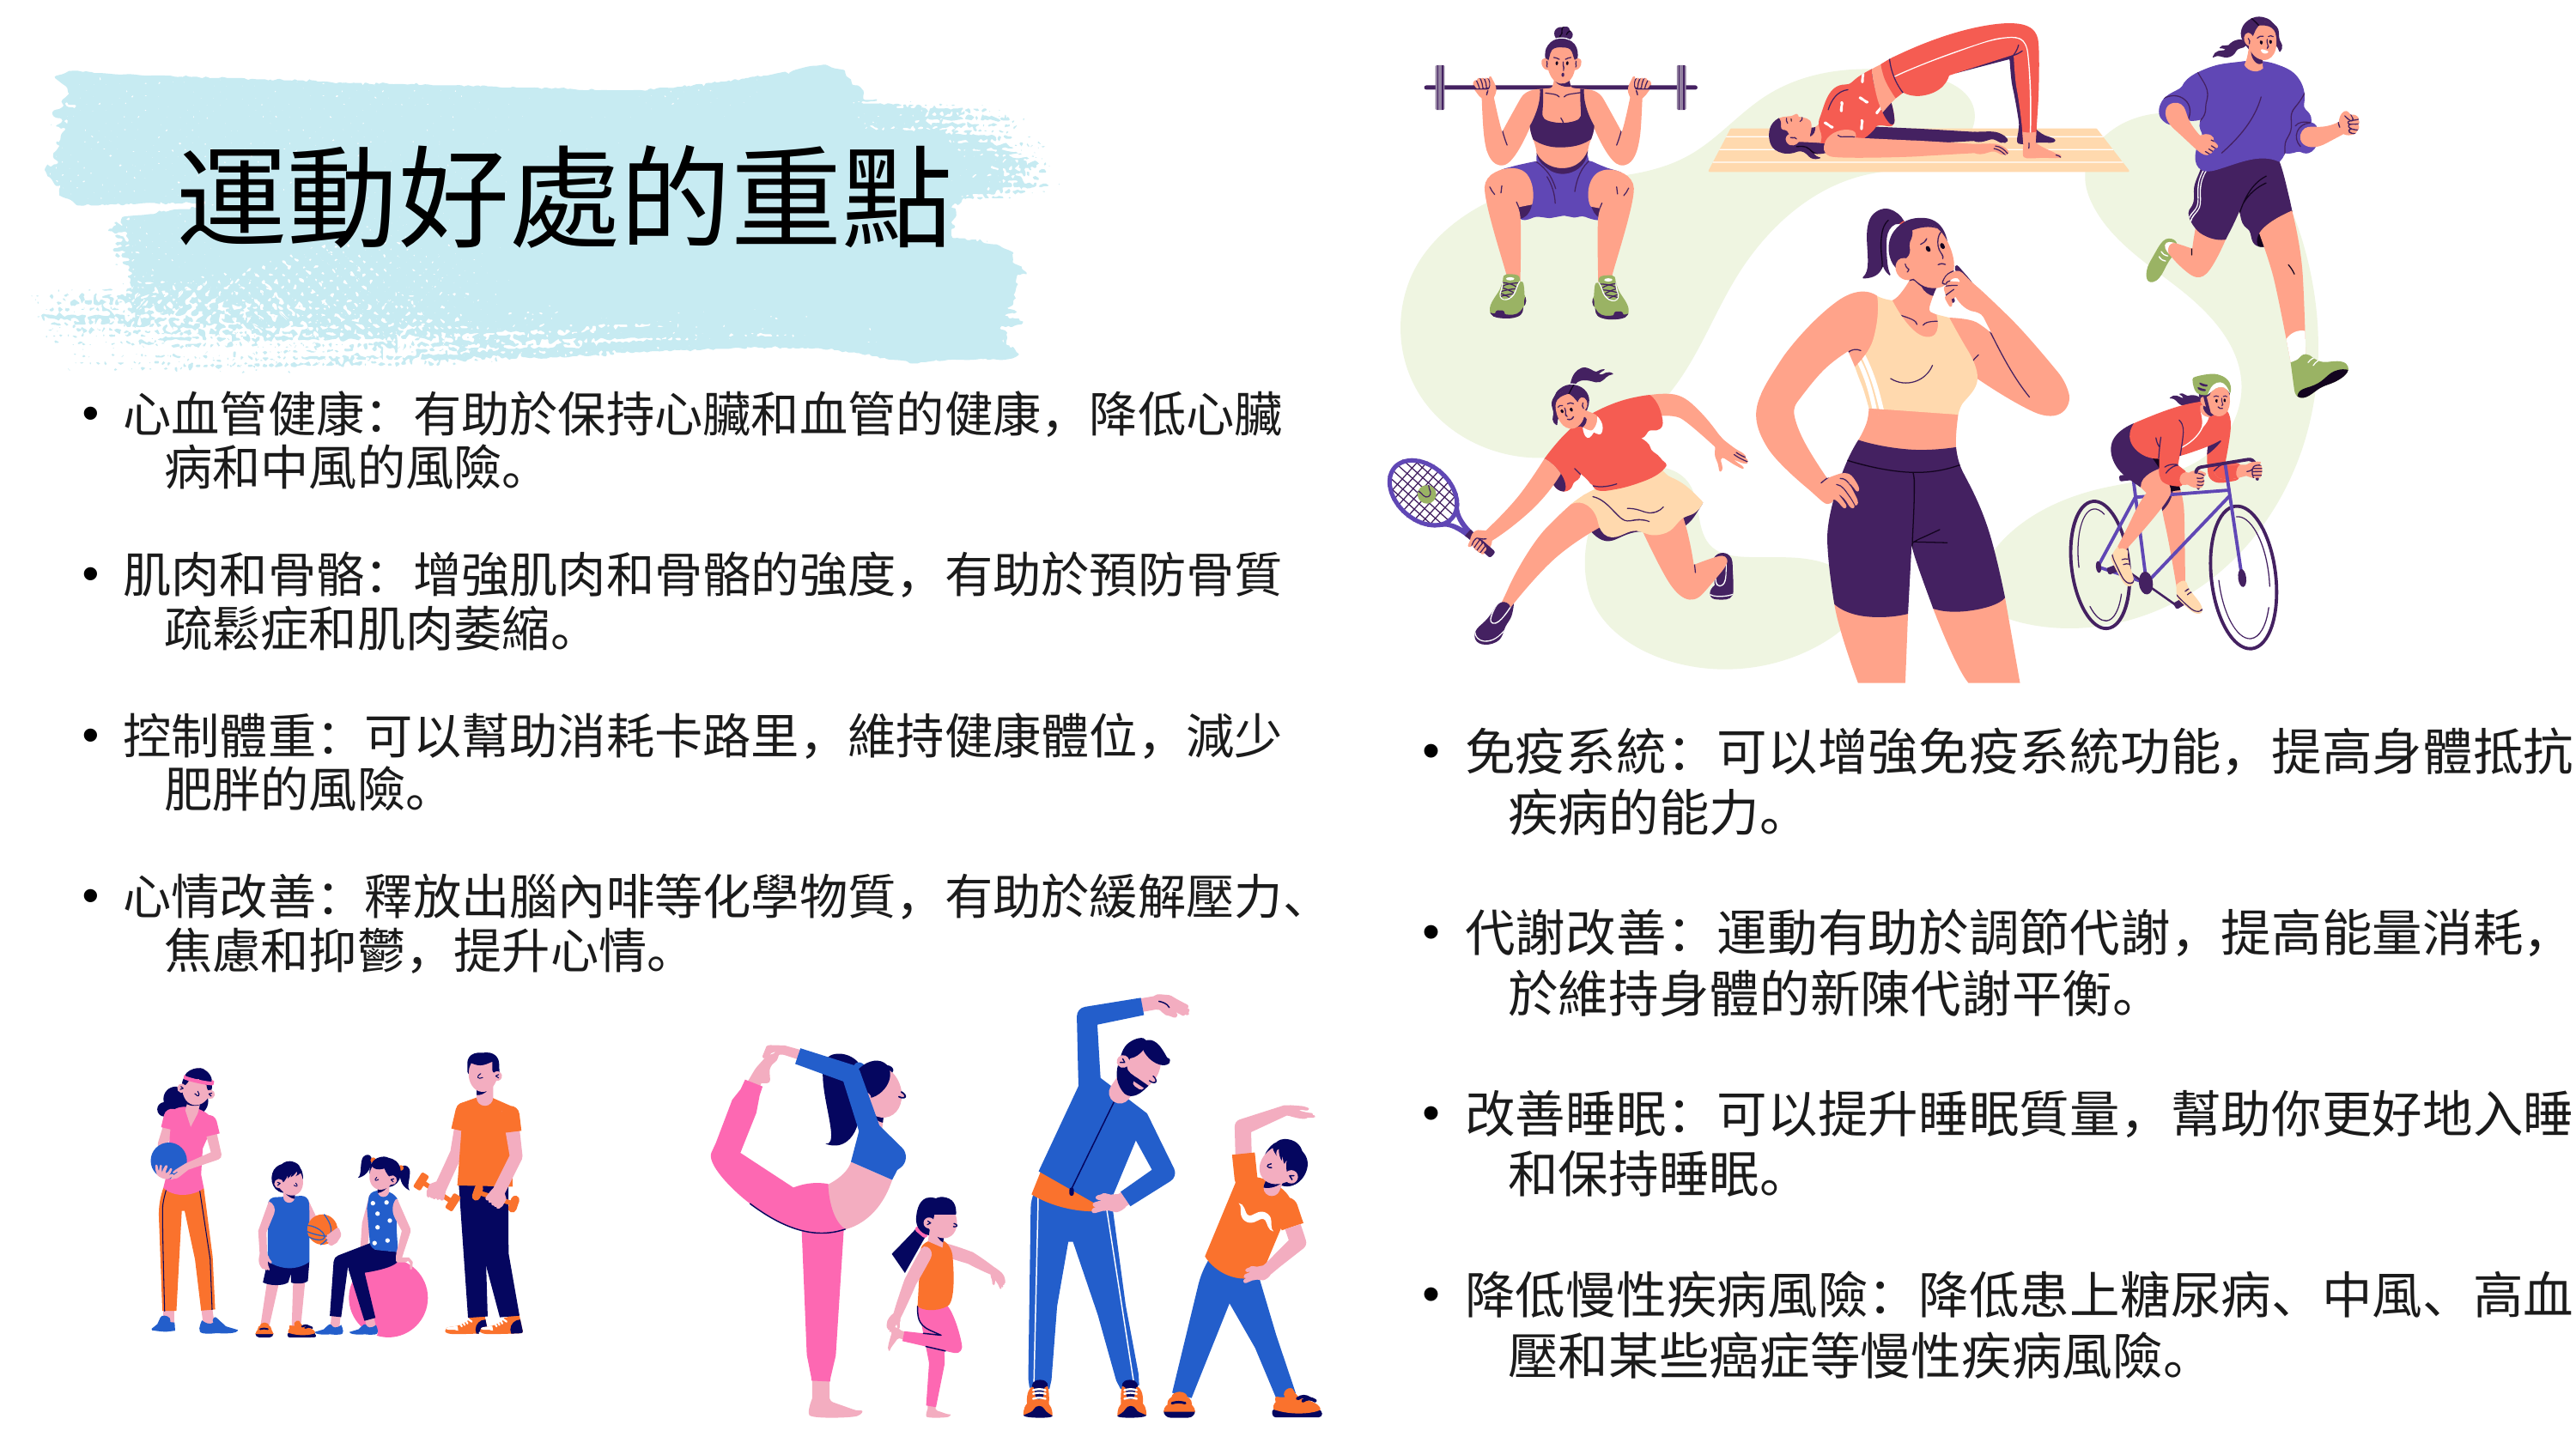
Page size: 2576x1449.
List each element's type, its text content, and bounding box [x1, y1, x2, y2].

text_box 免疫系統：可以增強免疫系統功能，提高身體抵抗疾病的能力。 代謝改善：運動有助於調節代謝，提高能量消耗，於維持身體的新陳代謝平衡。 改善睡眠：可以提升睡眠質量，幫助你更好地入睡和保持睡眠。 降低慢性疾病風險：降低患上糖尿病、中風、高血壓和某些癌症等慢性疾病風險。 [1336, 720, 2576, 1393]
text_box 心血管健康：有助於保持心臟和血管的健康，降低心臟病和中風的風險。 肌肉和骨骼：增強肌肉和骨骼的強度，有助於預防骨質疏鬆症和肌肉萎縮。 控制體重：可以幫助消耗卡路里，維持健康體位，減少肥胖的風險。 心情改善：釋放出腦內啡等化學物質，有助於緩解壓力、焦慮和抑鬱，提升心情。 [0, 388, 1324, 1039]
text_box [1387, 15, 2360, 683]
text_box 運動好處的重點 [176, 128, 1446, 263]
text_box [148, 1051, 525, 1339]
text_box [705, 1039, 1324, 1421]
text_box [30, 63, 1061, 375]
